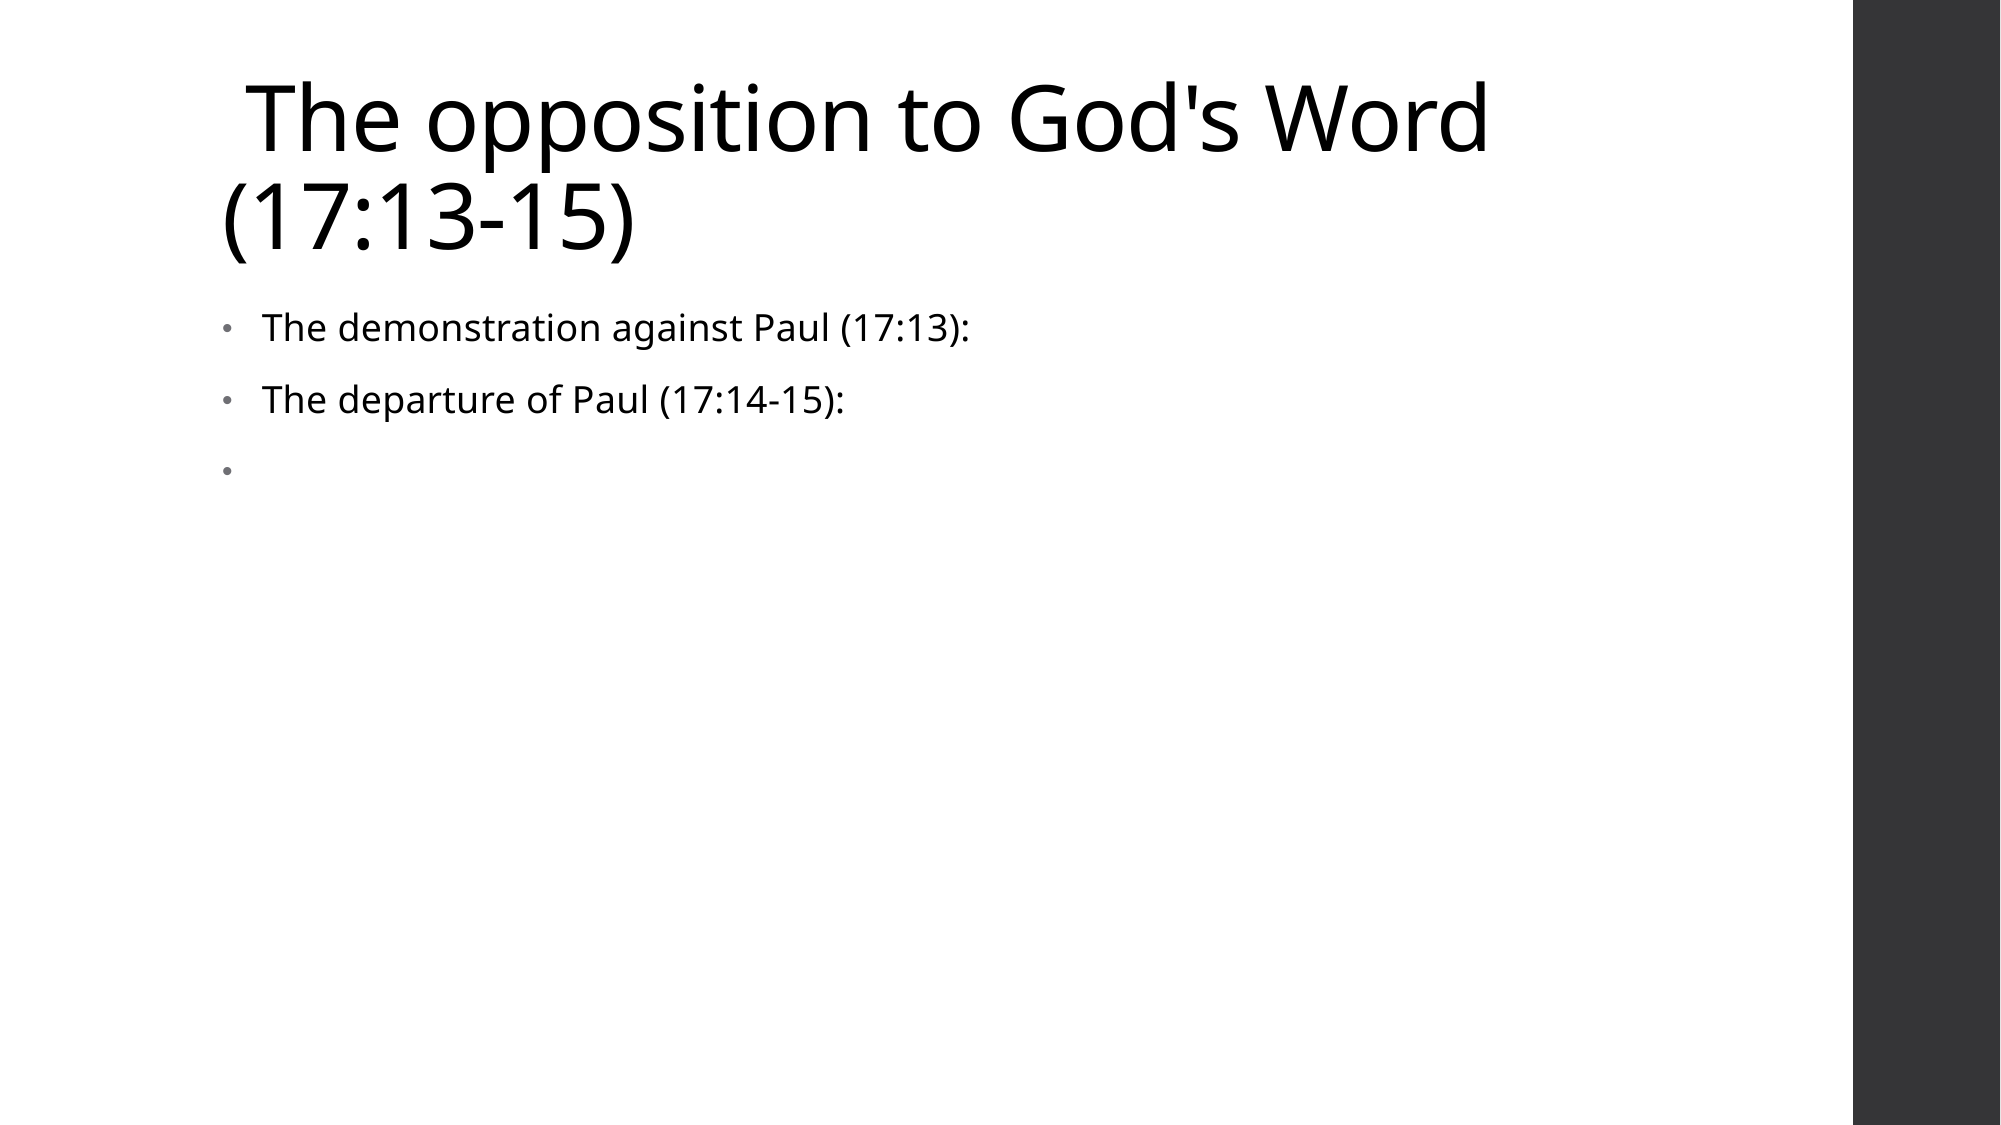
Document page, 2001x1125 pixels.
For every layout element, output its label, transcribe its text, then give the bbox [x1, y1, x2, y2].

title The opposition to God's Word (17:13-15) [206, 60, 1797, 278]
list The demonstration against Paul (17:13): The departure of Paul (17:14-15): [206, 299, 1617, 1014]
